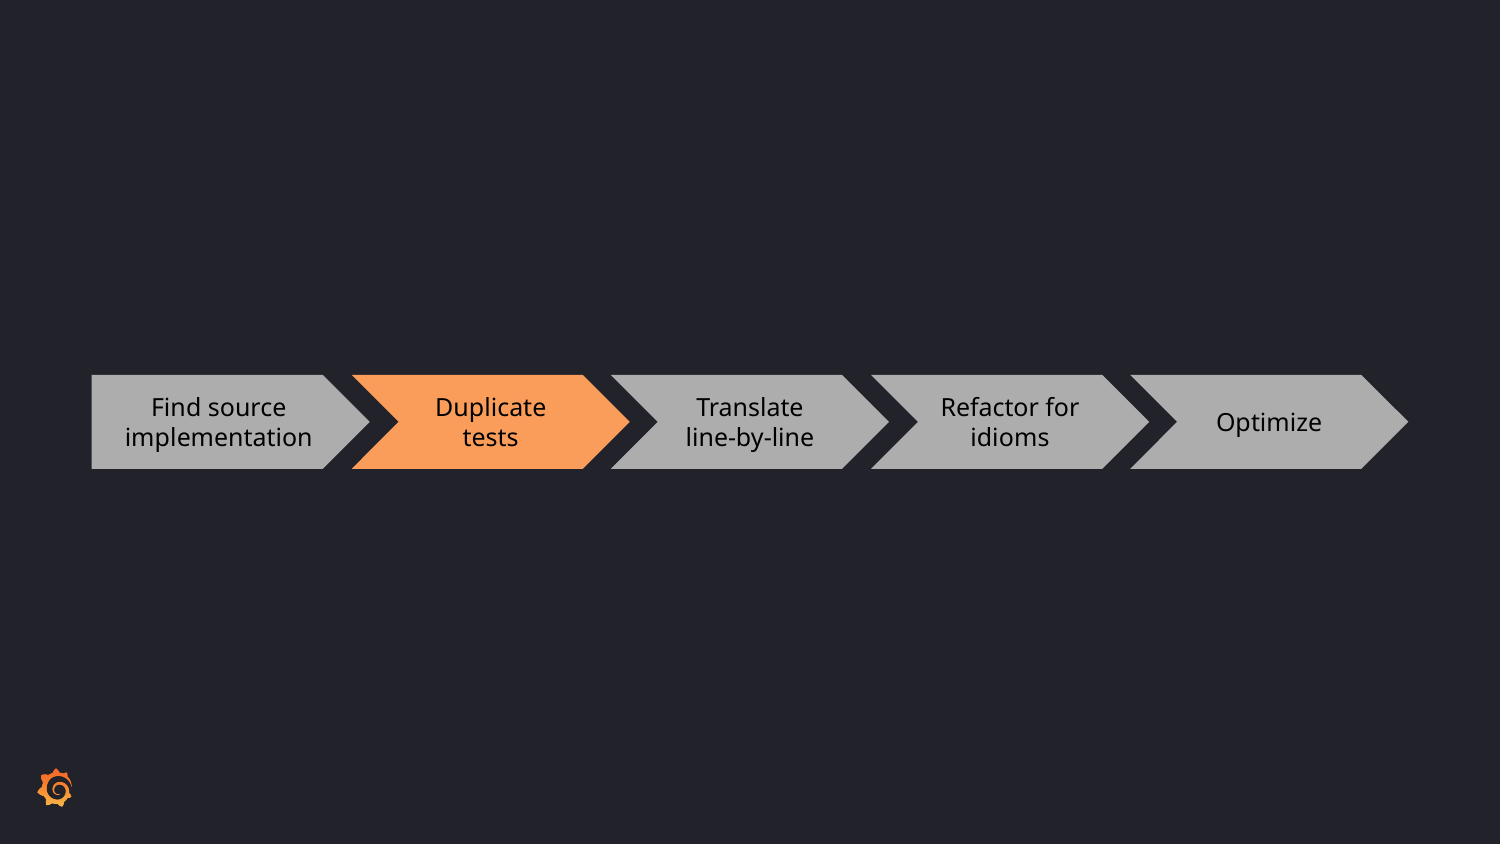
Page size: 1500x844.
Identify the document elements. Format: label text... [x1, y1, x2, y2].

text_box Optimize [1130, 374, 1409, 469]
text_box Find source implementation [91, 374, 370, 469]
text_box Translate line-by-line [610, 374, 890, 469]
picture [37, 768, 72, 807]
text_box Duplicate tests [351, 374, 630, 469]
text_box Refactor for idioms [871, 374, 1150, 469]
